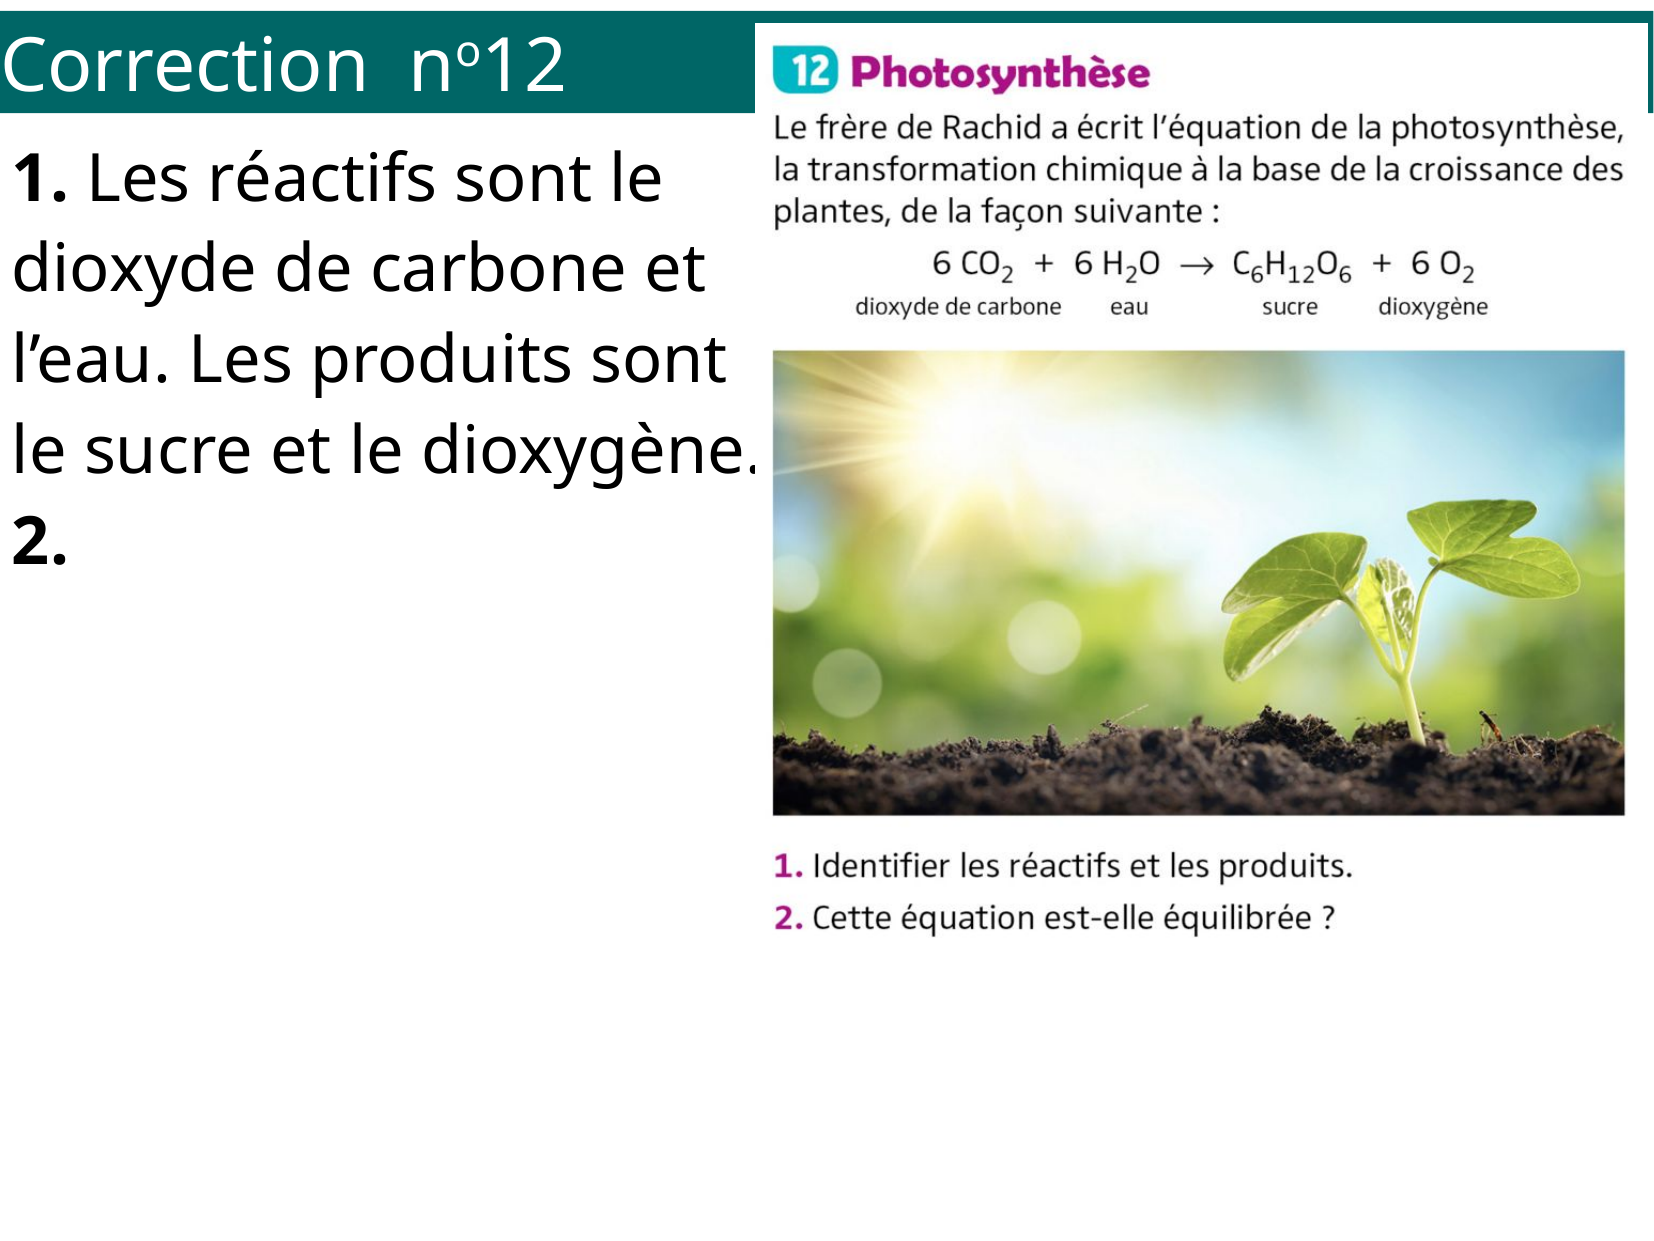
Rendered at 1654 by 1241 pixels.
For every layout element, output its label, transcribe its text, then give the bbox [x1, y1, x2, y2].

picture [755, 23, 1648, 957]
subtitle 1. Les réactifs sont le dioxyde de carbone et l’eau. Les produits sont le sucre et le dioxygène. 2. [11, 129, 1642, 1229]
title Correction no12 [0, 17, 1654, 107]
